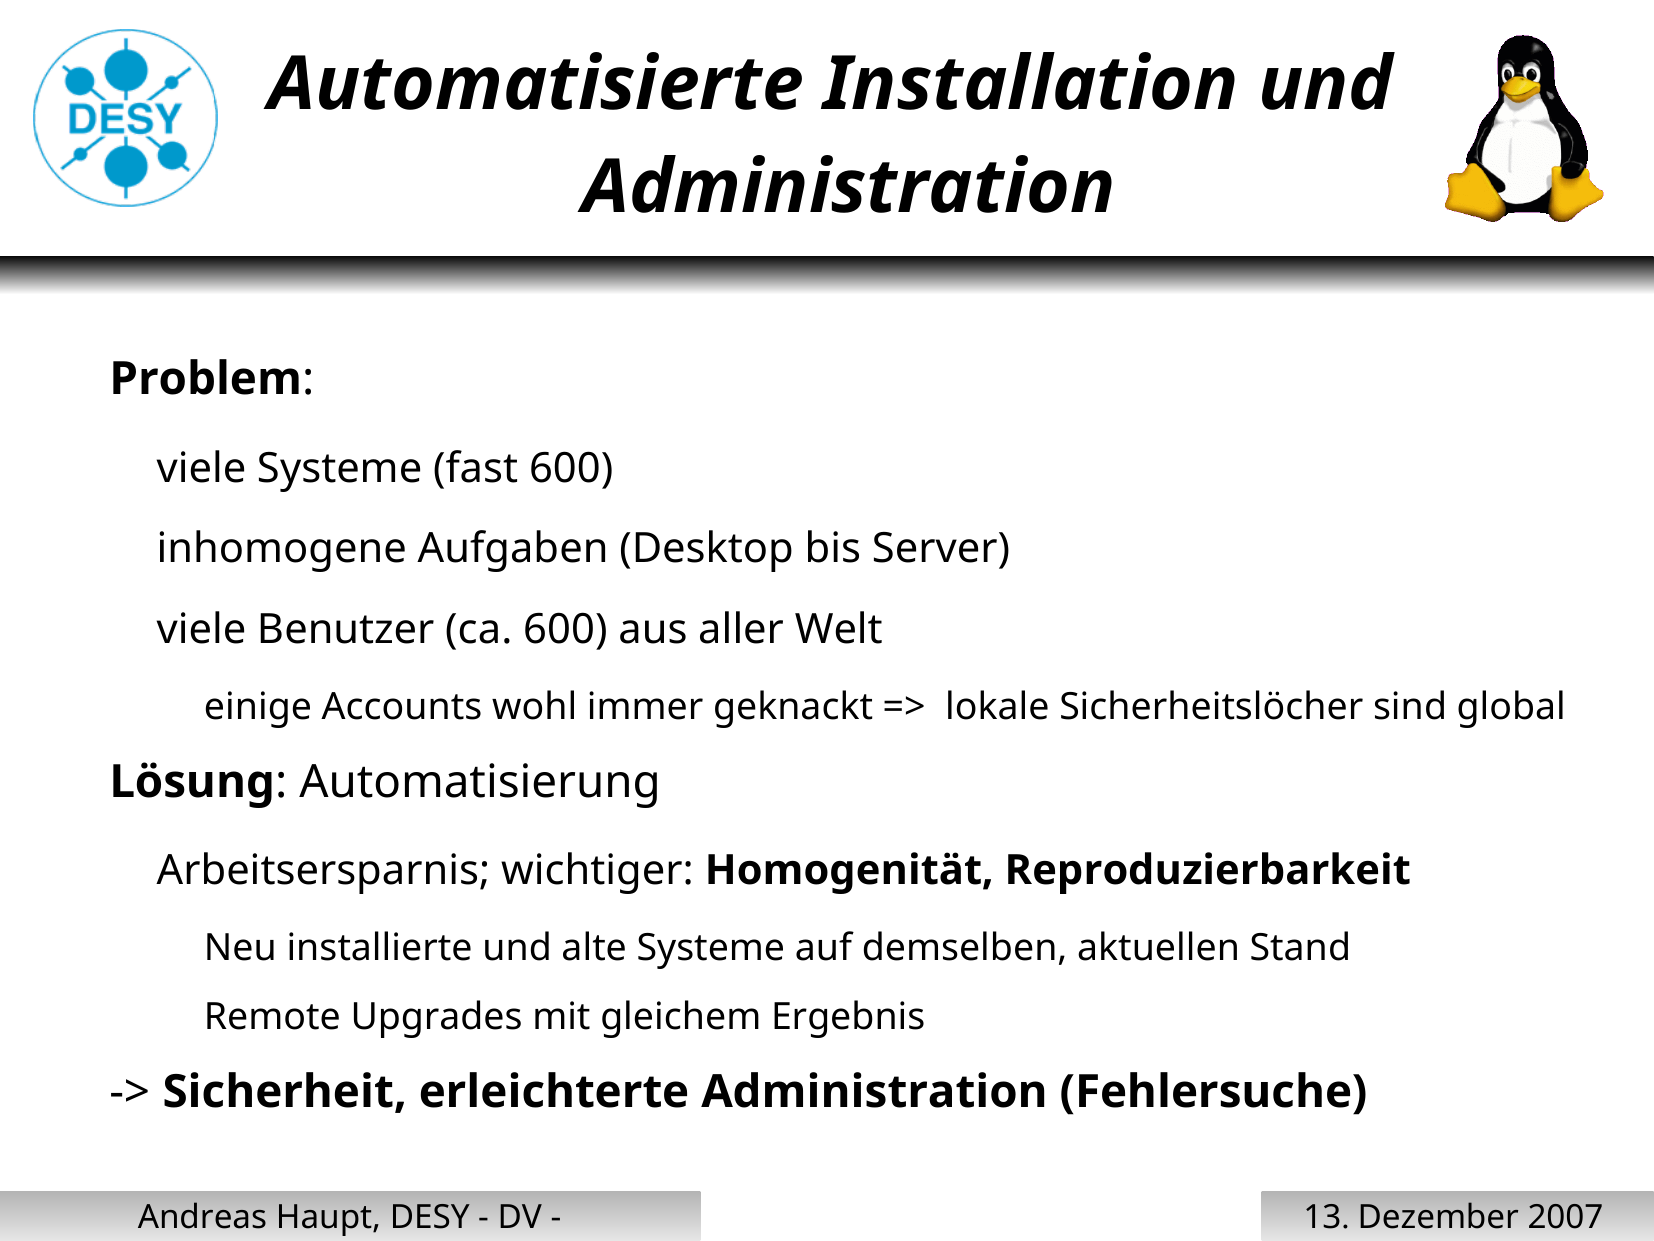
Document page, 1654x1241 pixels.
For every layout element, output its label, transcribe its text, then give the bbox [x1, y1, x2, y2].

title Automatisierte Installation und Administration [250, 12, 1413, 251]
picture [33, 29, 218, 207]
picture [1429, 12, 1637, 238]
list Problem: viele Systeme (fast 600) inhomogene Aufgaben (Desktop bis Server) viele Benutzer (ca. 600) aus aller Welt einige Accounts wohl immer geknackt => lokale Sicherheitslöcher sind global Lösung: Automatisierung Arbeitsersparnis; wichtiger: Homogenität, Reproduzierbarkeit Neu installierte und alte Systeme auf demselben, aktuellen Stand Remote Upgrades mit gleichem Ergebnis -> Sicherheit, erleichterte Administration (Fehlersuche) [97, 345, 1654, 1134]
